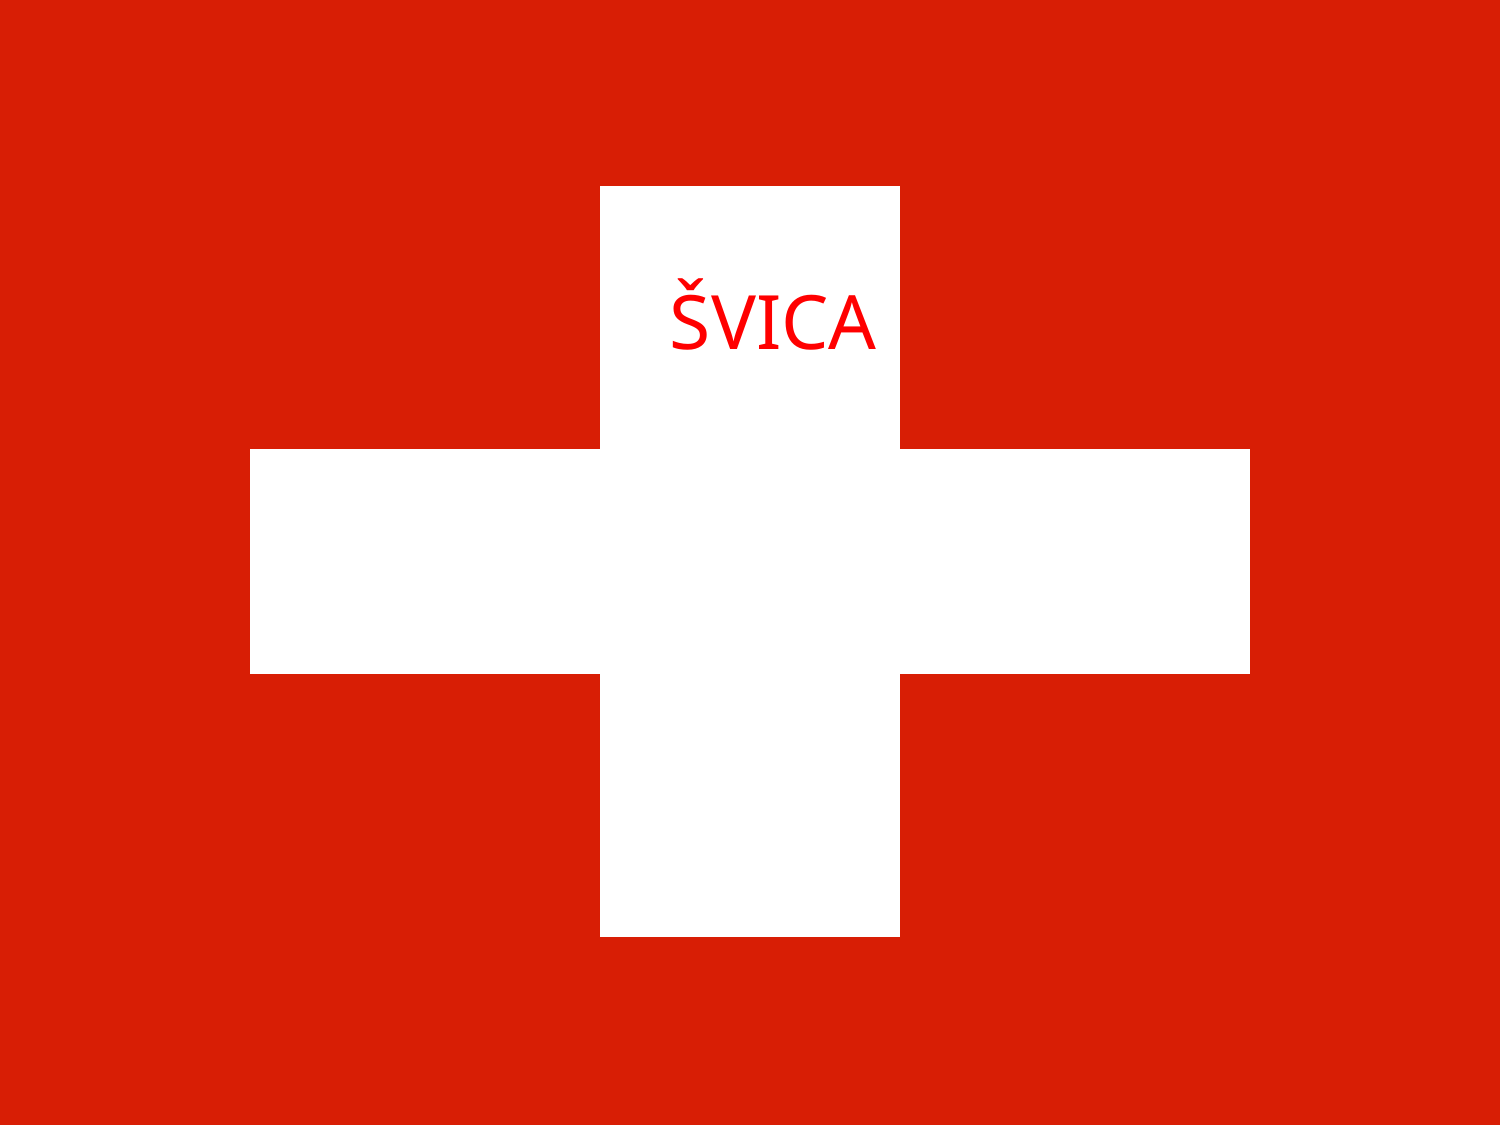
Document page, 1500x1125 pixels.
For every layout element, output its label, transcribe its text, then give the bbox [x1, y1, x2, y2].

picture [0, 0, 1500, 1125]
text_box ŠVICA [171, 267, 1376, 752]
